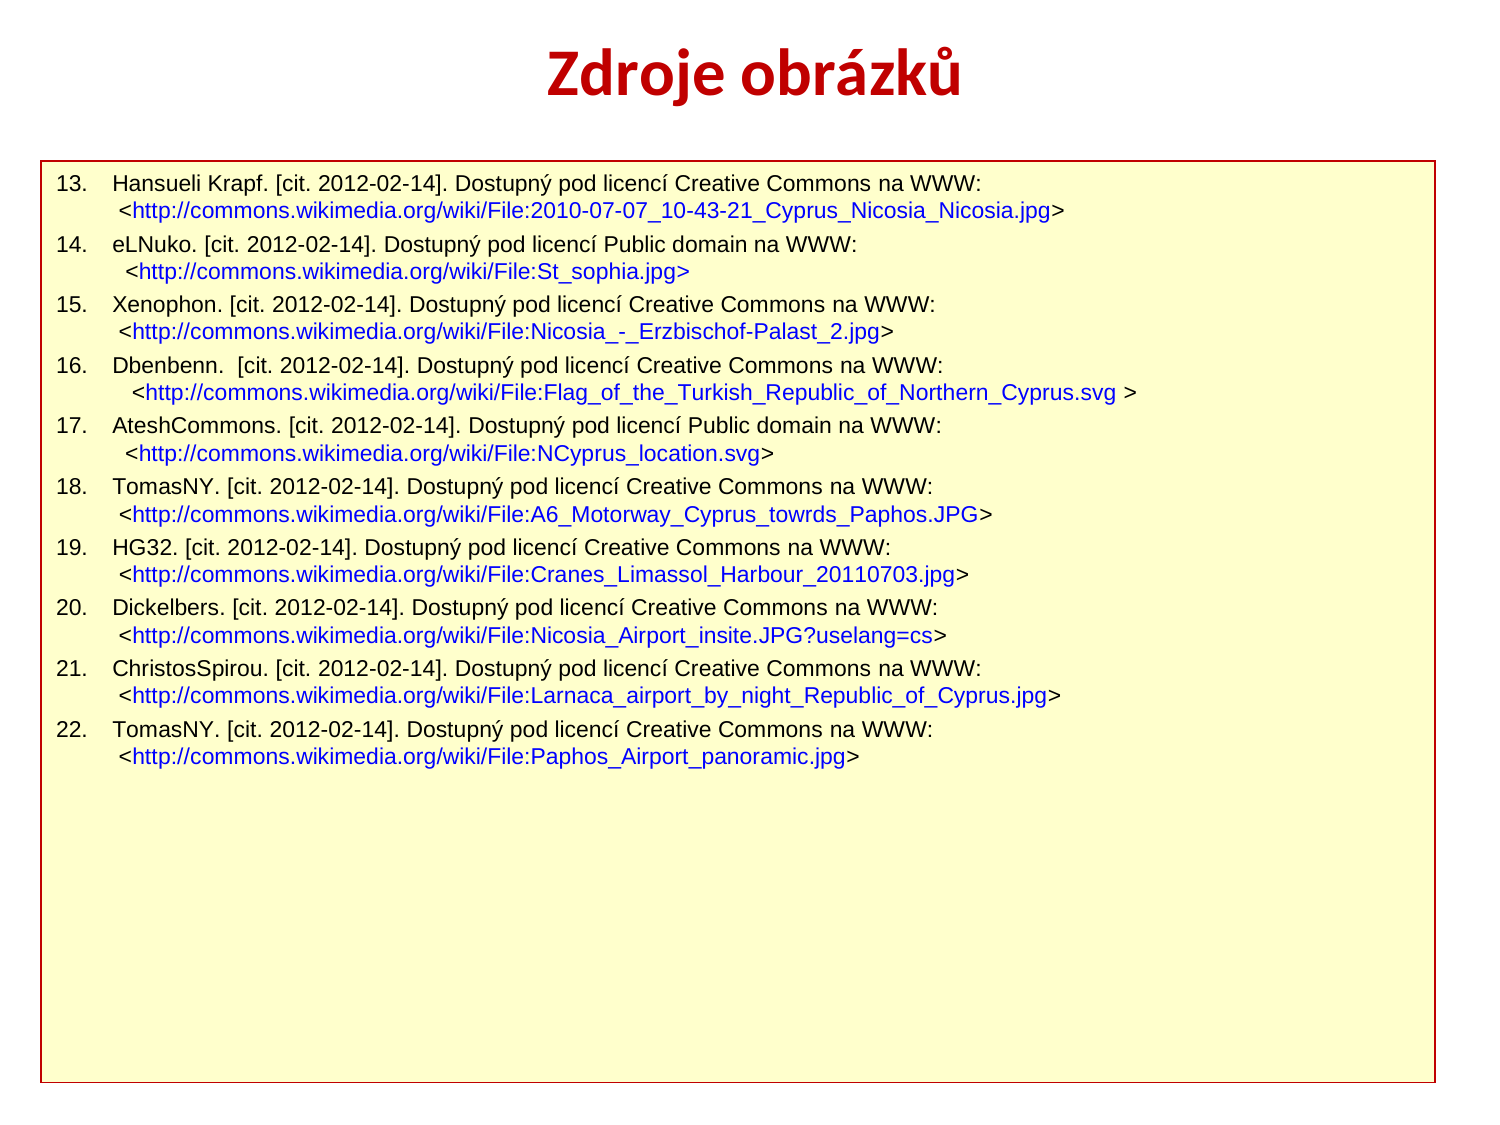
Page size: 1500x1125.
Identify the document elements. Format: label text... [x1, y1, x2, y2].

list Hansueli Krapf. [cit. 2012-02-14]. Dostupný pod licencí Creative Commons na WWW: <http://commons.wikimedia.org/wiki/File:2010-07-07_10-43-21_Cyprus_Nicosia_Nicosia.jpg> eLNuko. [cit. 2012-02-14]. Dostupný pod licencí Public domain na WWW: <http://commons.wikimedia.org/wiki/File:St_sophia.jpg> Xenophon. [cit. 2012-02-14]. Dostupný pod licencí Creative Commons na WWW: <http://commons.wikimedia.org/wiki/File:Nicosia_-_Erzbischof-Palast_2.jpg> Dbenbenn. [cit. 2012-02-14]. Dostupný pod licencí Creative Commons na WWW: <http://commons.wikimedia.org/wiki/File:Flag_of_the_Turkish_Republic_of_Northern_Cyprus.svg > AteshCommons. [cit. 2012-02-14]. Dostupný pod licencí Public domain na WWW: <http://commons.wikimedia.org/wiki/File:NCyprus_location.svg> TomasNY. [cit. 2012-02-14]. Dostupný pod licencí Creative Commons na WWW: <http://commons.wikimedia.org/wiki/File:A6_Motorway_Cyprus_towrds_Paphos.JPG> HG32. [cit. 2012-02-14]. Dostupný pod licencí Creative Commons na WWW: <http://commons.wikimedia.org/wiki/File:Cranes_Limassol_Harbour_20110703.jpg> Dickelbers. [cit. 2012-02-14]. Dostupný pod licencí Creative Commons na WWW: <http://commons.wikimedia.org/wiki/File:Nicosia_Airport_insite.JPG?uselang=cs> ChristosSpirou. [cit. 2012-02-14]. Dostupný pod licencí Creative Commons na WWW: <http://commons.wikimedia.org/wiki/File:Larnaca_airport_by_night_Republic_of_Cyprus.jpg> TomasNY. [cit. 2012-02-14]. Dostupný pod licencí Creative Commons na WWW: <http://commons.wikimedia.org/wiki/File:Paphos_Airport_panoramic.jpg> [41, 160, 1436, 1083]
text_box Zdroje obrázků [41, 0, 1471, 138]
